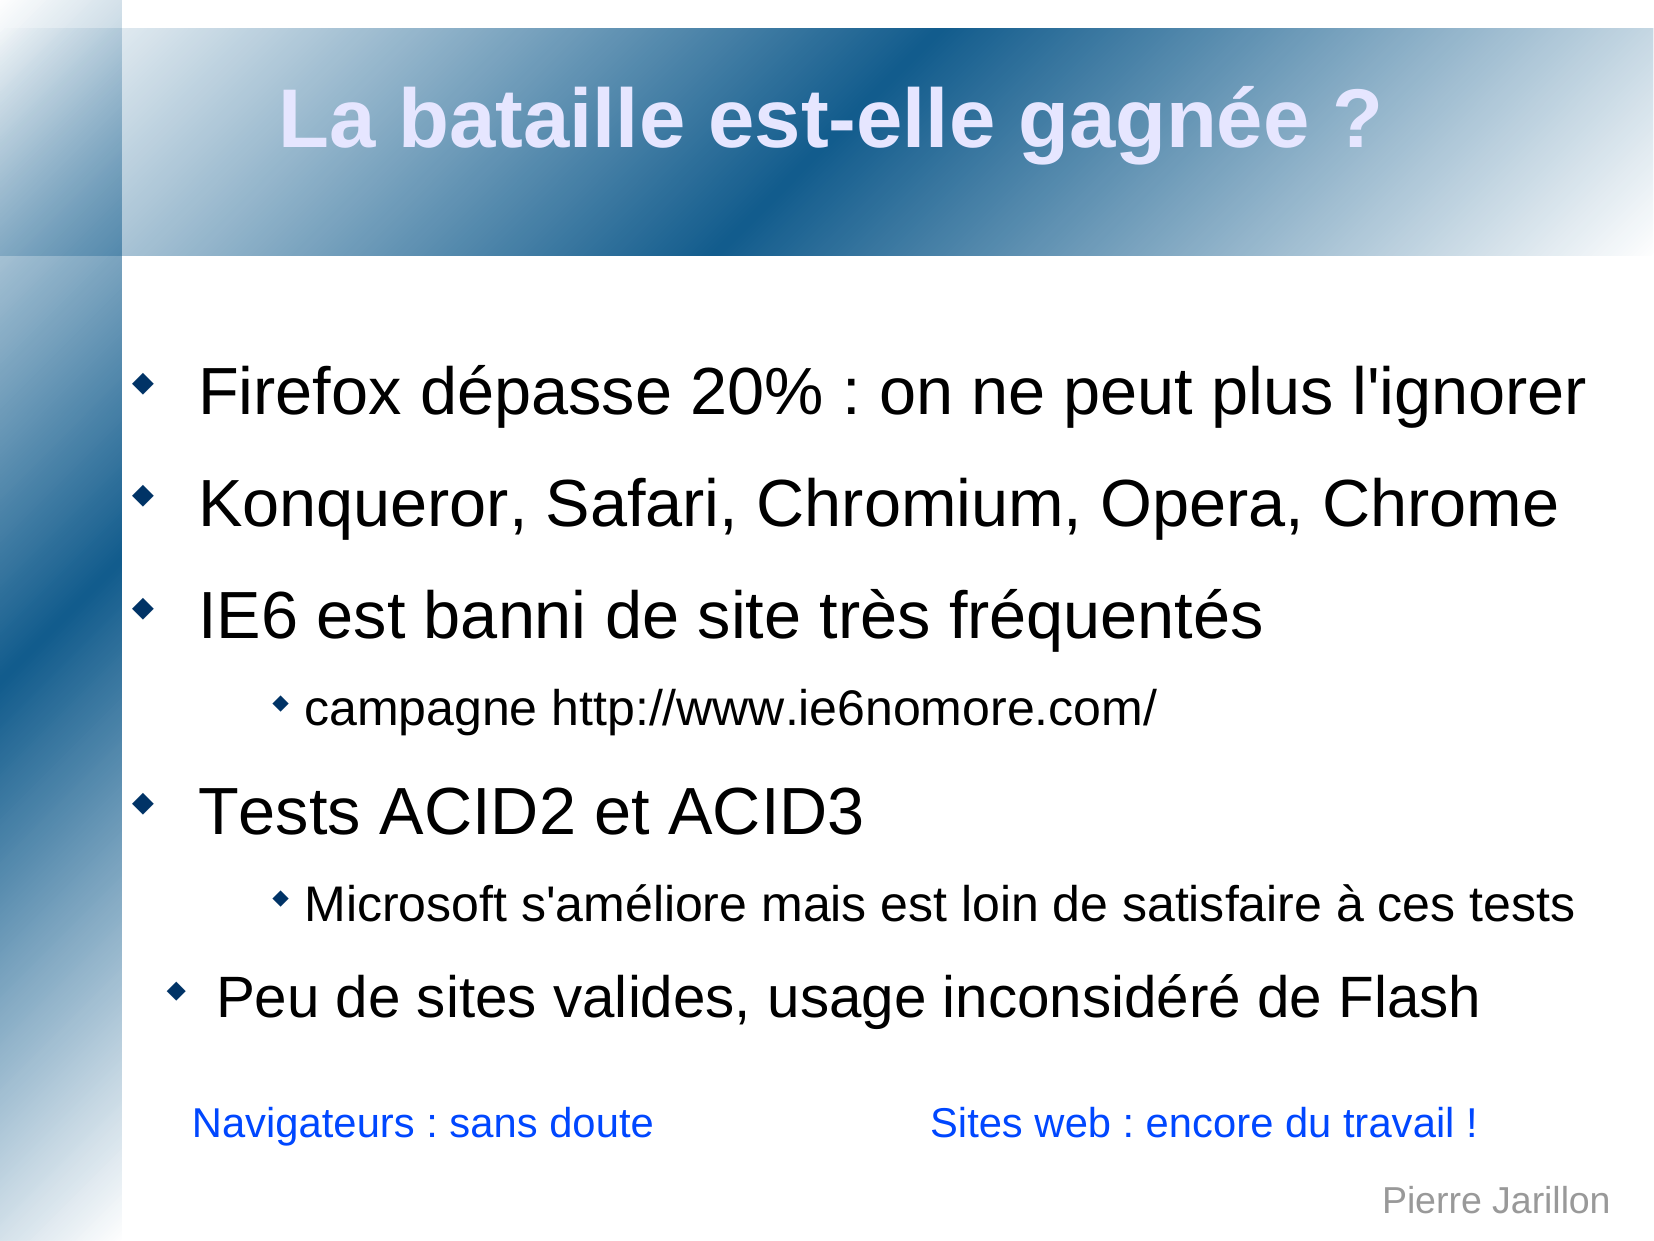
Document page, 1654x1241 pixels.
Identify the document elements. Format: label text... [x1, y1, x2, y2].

list Firefox dépasse 20% : on ne peut plus l'ignorer Konqueror, Safari, Chromium, Opera, Chrome IE6 est banni de site très fréquentés campagne http://www.ie6nomore.com/ Tests ACID2 et ACID3 Microsoft s'améliore mais est loin de satisfaire à ces tests Peu de sites valides, usage inconsidéré de Flash [127, 316, 1603, 1135]
title La bataille est-elle gagnée ? [125, 71, 1538, 165]
text_box Navigateurs : sans doute Sites web : encore du travail ! [177, 1092, 1536, 1154]
